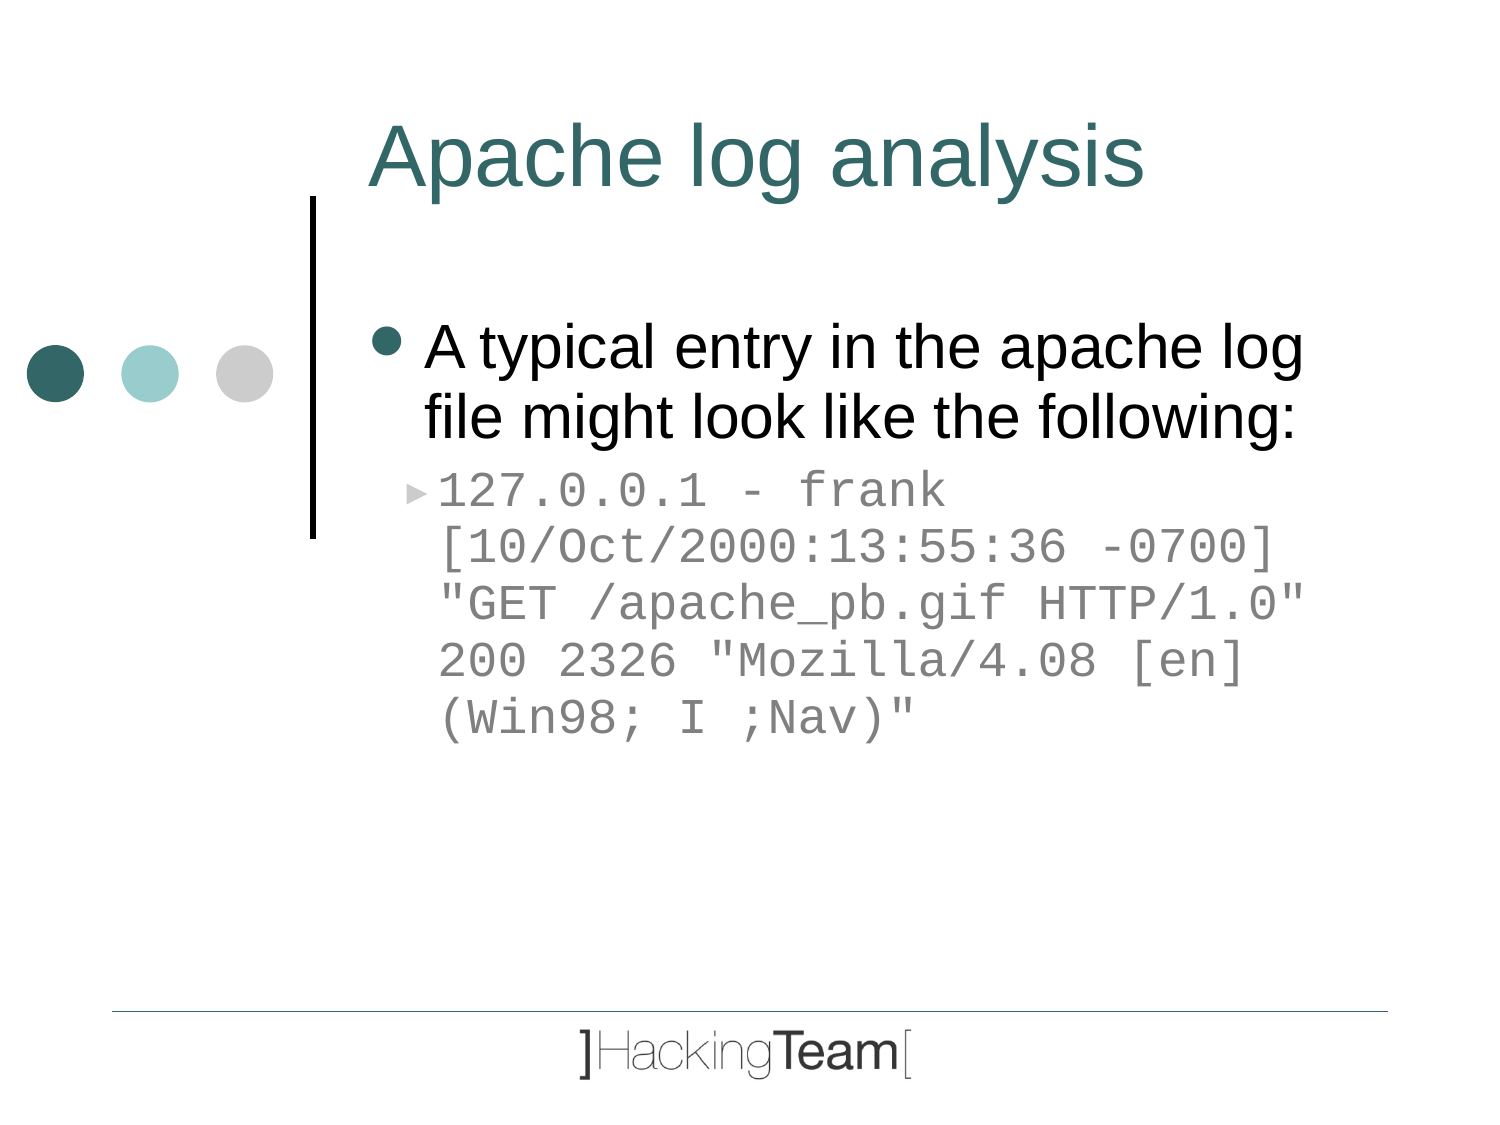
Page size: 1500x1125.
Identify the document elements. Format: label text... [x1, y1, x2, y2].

title Apache log analysis [249, 38, 1401, 275]
list A typical entry in the apache log file might look like the following: 127.0.0.1 - frank [10/Oct/2000:13:55:36 -0700] "GET /apache_pb.gif HTTP/1.0" 200 2326 "Mozilla/4.08 [en] (Win98; I ;Nav)" [249, 312, 1401, 1041]
picture [574, 1041, 916, 1084]
